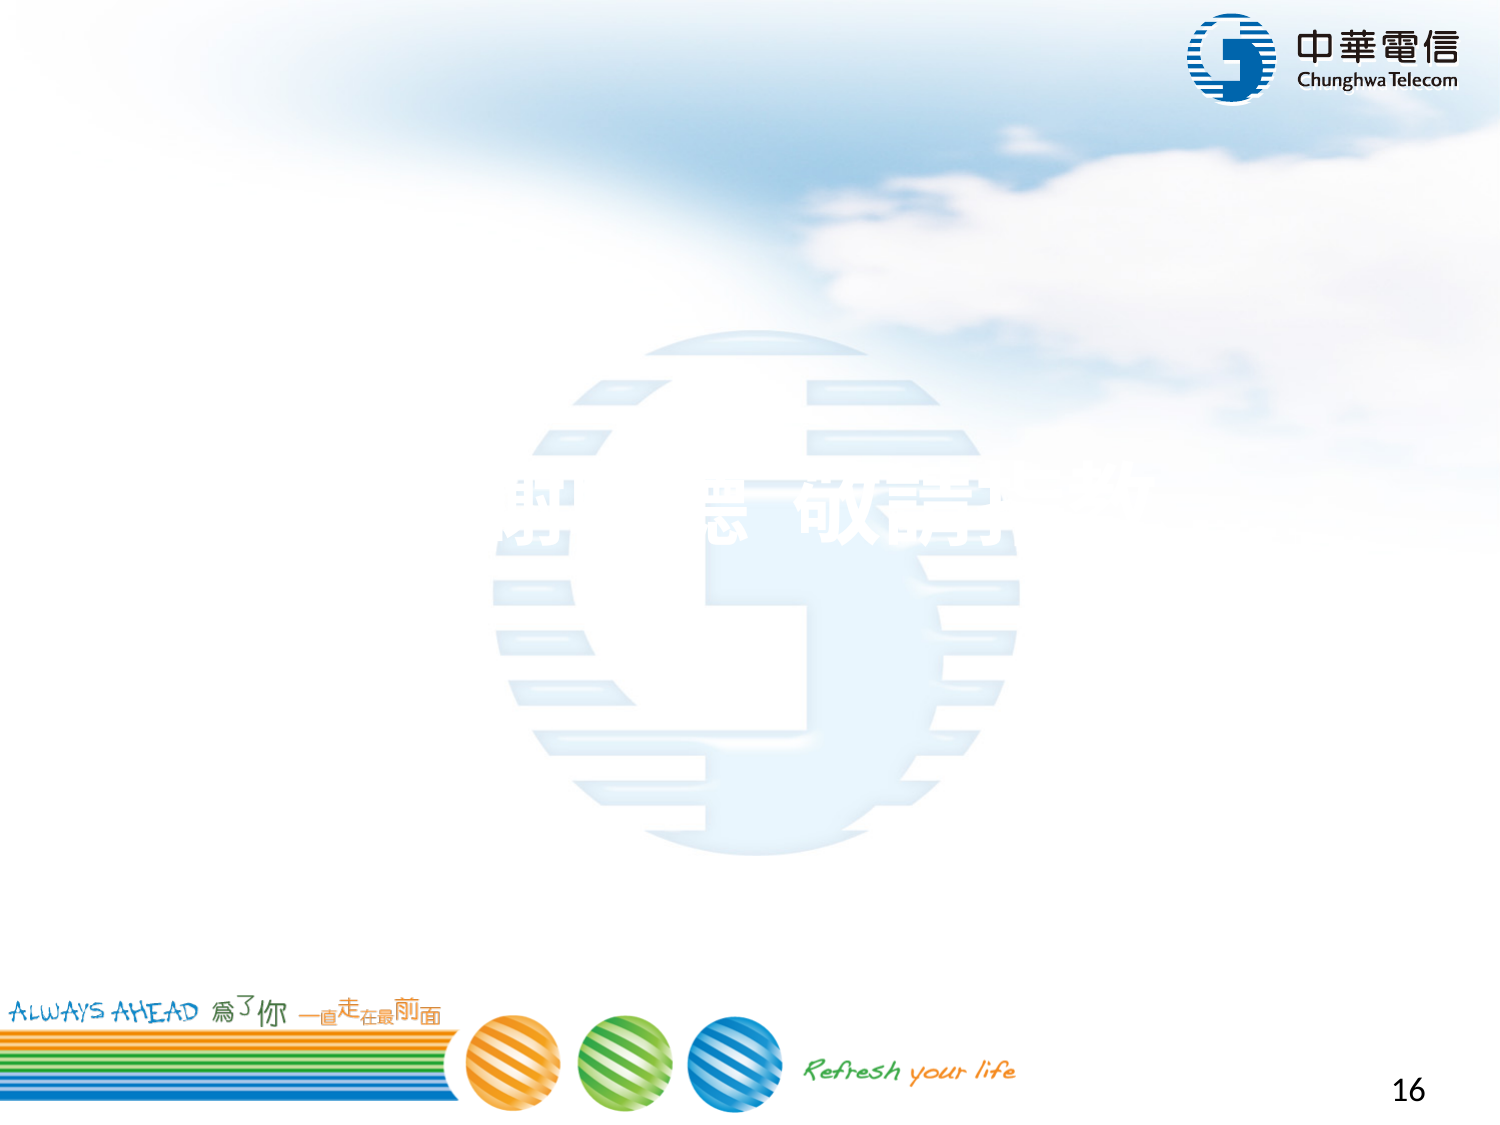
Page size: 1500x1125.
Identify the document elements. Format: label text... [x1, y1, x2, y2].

text_box 感謝聆聽 敬請指教 [59, 439, 1441, 686]
